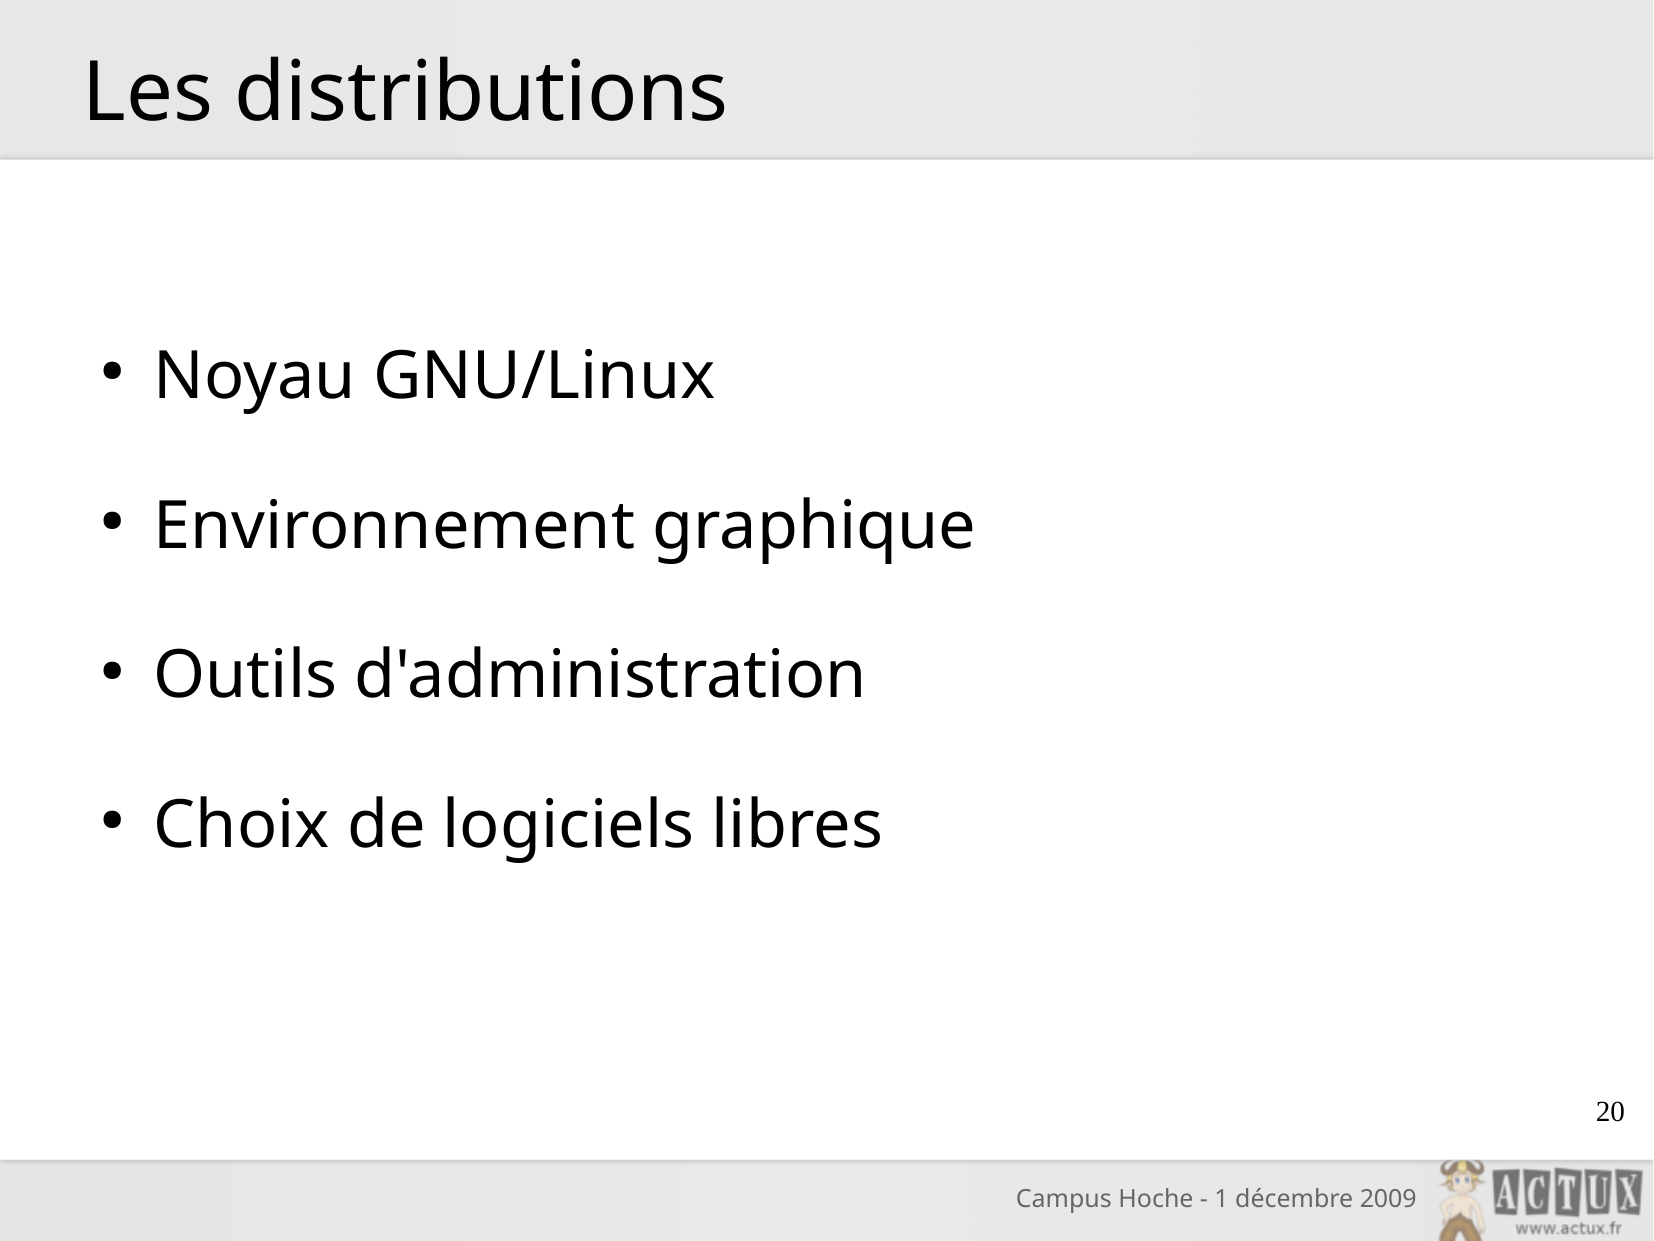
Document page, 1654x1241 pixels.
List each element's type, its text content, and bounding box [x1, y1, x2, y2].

picture [0, 0, 1654, 1241]
list Noyau GNU/Linux Environnement graphique Outils d'administration Choix de logiciels libres [82, 177, 1571, 1109]
title Les distributions [82, 29, 1571, 148]
